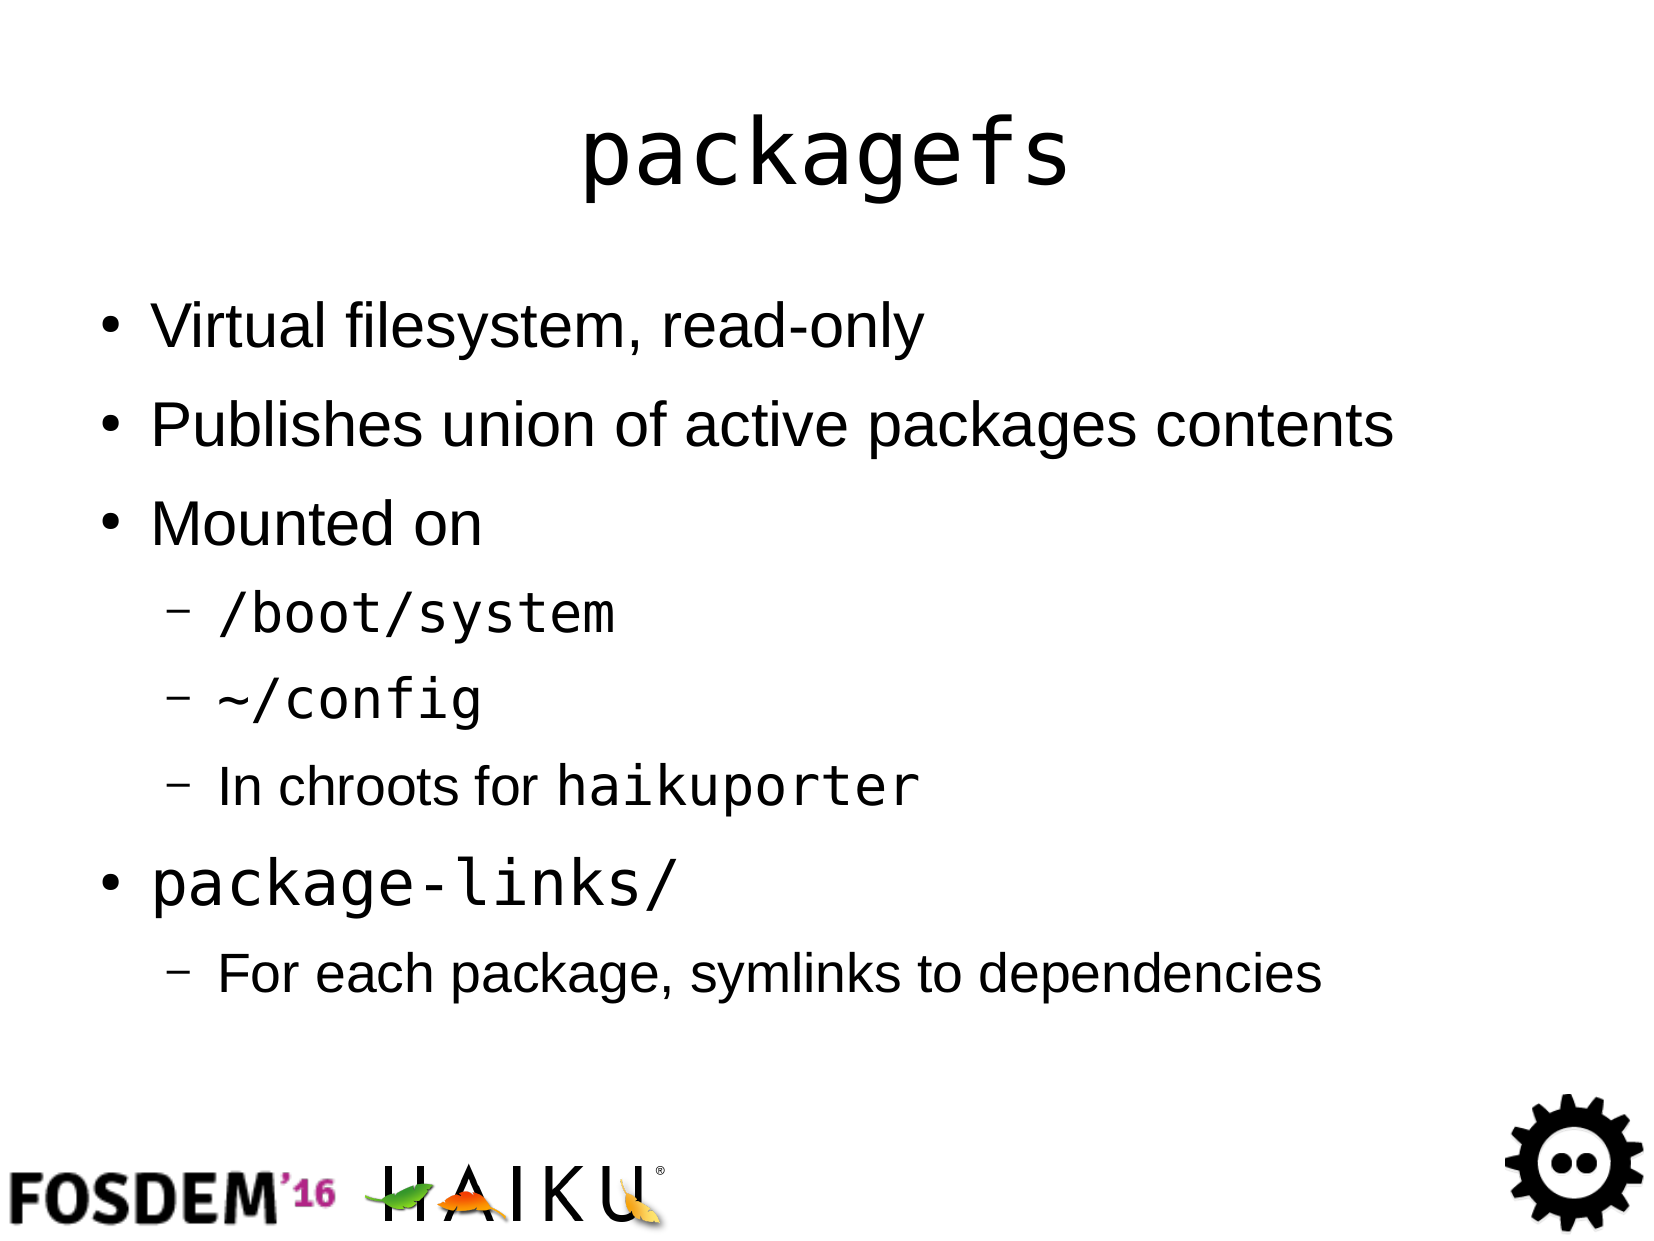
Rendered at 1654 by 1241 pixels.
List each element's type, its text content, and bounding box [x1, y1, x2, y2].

list Virtual filesystem, read-only Publishes union of active packages contents Mounted on /boot/system ~/config In chroots for haikuporter package-links/ For each package, symlinks to dependencies [82, 290, 1571, 1010]
picture [0, 1152, 350, 1241]
picture [363, 1163, 670, 1235]
picture [1505, 1094, 1648, 1235]
title packagefs [82, 49, 1571, 257]
